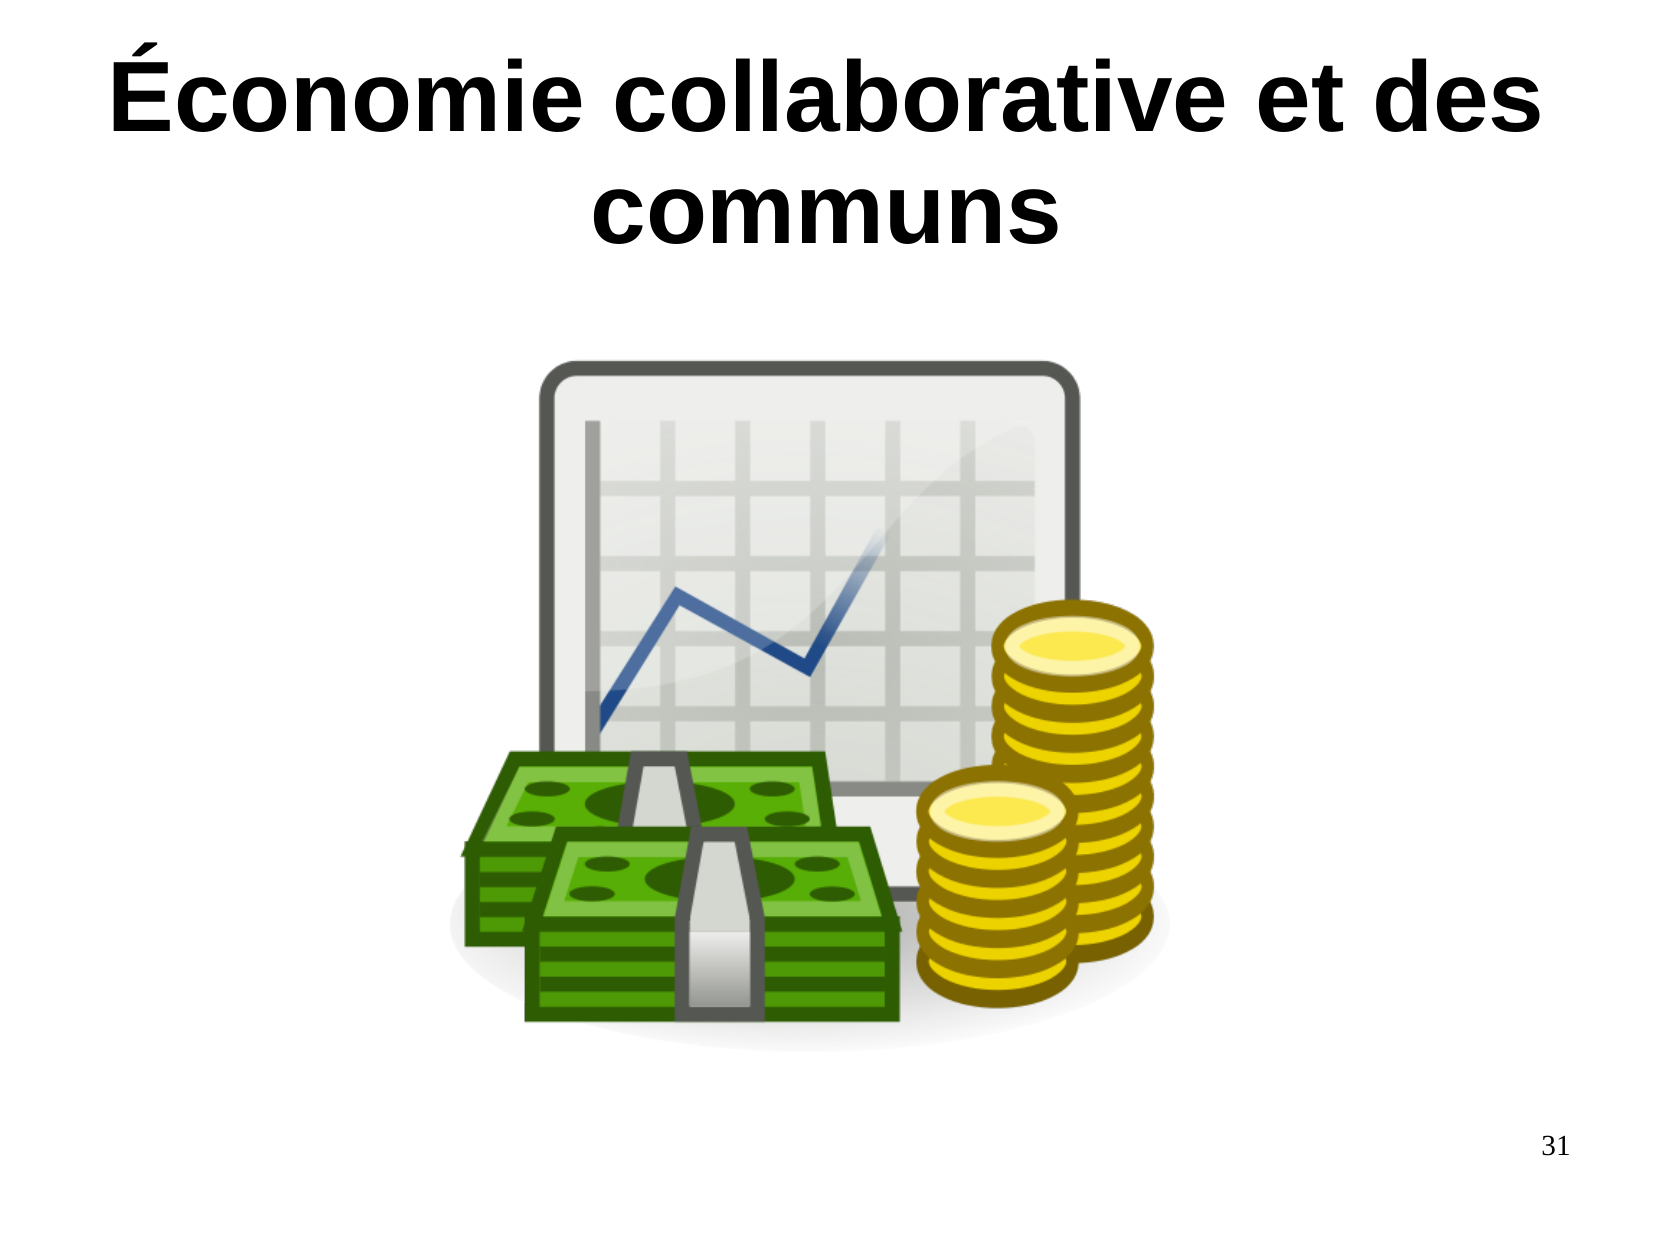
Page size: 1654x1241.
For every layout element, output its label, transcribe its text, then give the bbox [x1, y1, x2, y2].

title Économie collaborative et des communs [82, 41, 1571, 265]
picture [450, 331, 1170, 1052]
